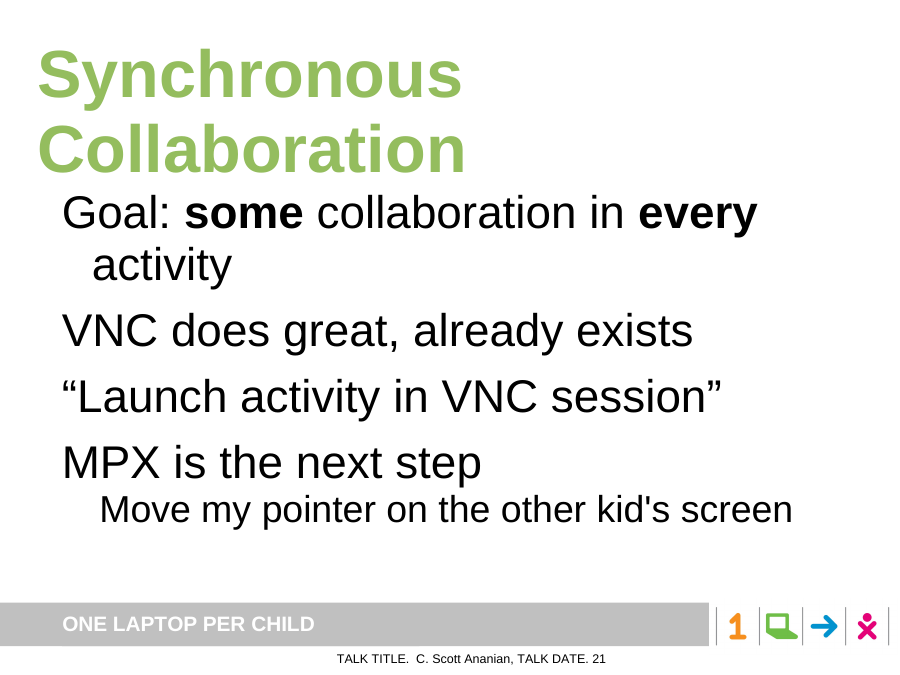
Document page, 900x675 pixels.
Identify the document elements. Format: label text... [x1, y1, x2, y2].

picture [844, 598, 898, 655]
title Synchronous Collaboration [37, 37, 856, 211]
list Goal: some collaboration in every activity VNC does great, already exists “Launch activity in VNC session” MPX is the next step Move my pointer on the other kid's screen [61, 187, 844, 675]
